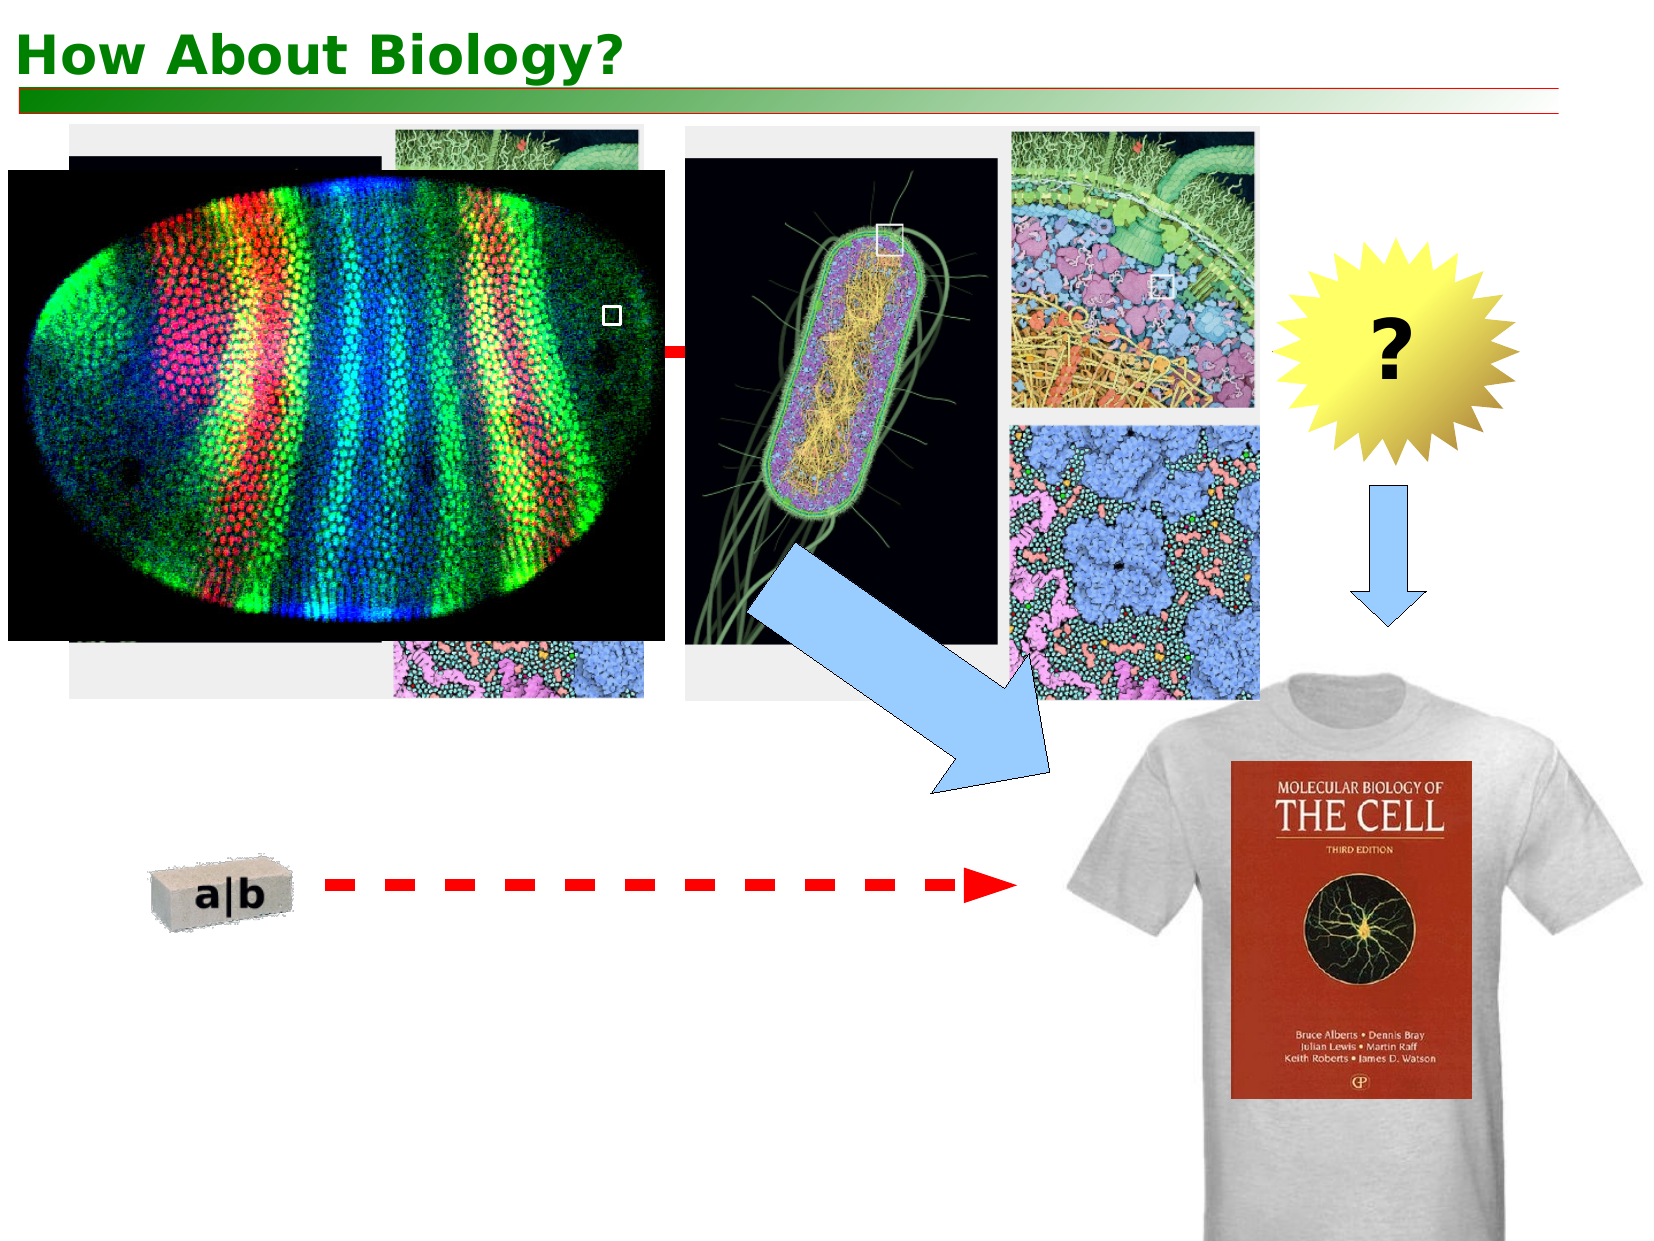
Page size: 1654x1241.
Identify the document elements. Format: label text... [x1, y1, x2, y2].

text_box [18, 87, 1559, 114]
text_box [1271, 237, 1521, 466]
text_box How About Biology? [0, 17, 770, 110]
picture [8, 124, 665, 699]
picture [147, 853, 294, 933]
text_box [1350, 485, 1427, 627]
picture [685, 126, 1653, 1241]
text_box [746, 541, 1050, 794]
text_box ? [1353, 294, 1438, 407]
